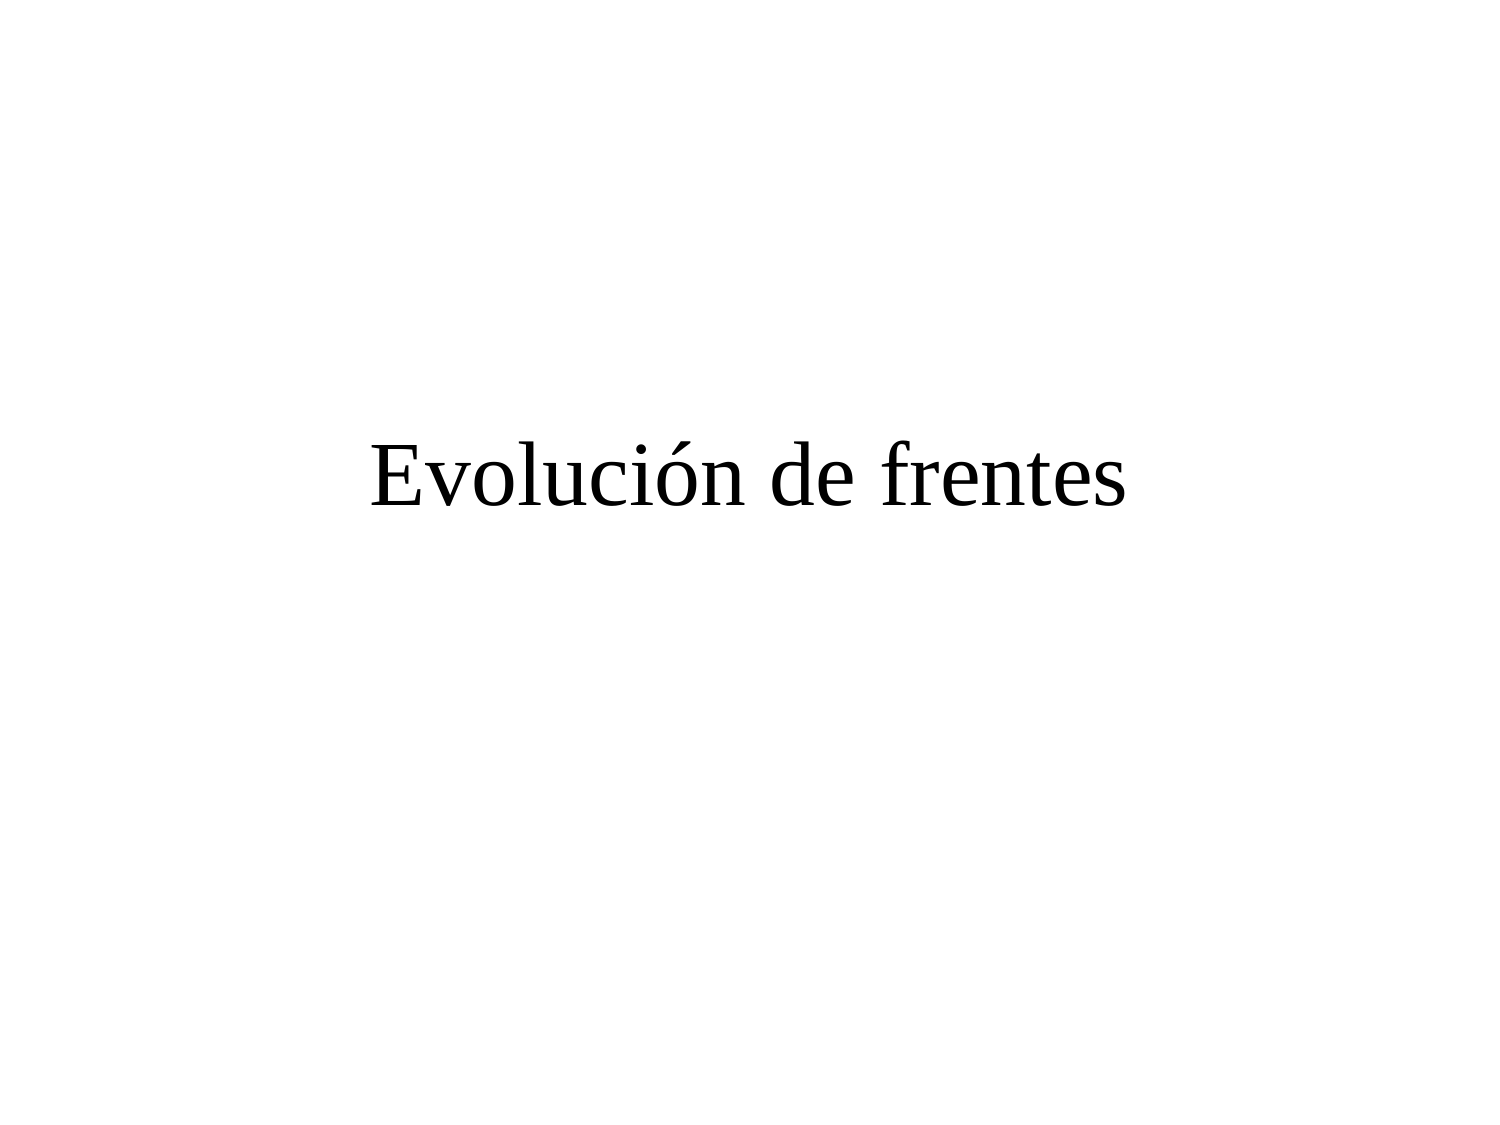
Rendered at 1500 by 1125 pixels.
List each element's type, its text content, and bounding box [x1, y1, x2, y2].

text_box Evolución de frentes [112, 374, 1388, 563]
